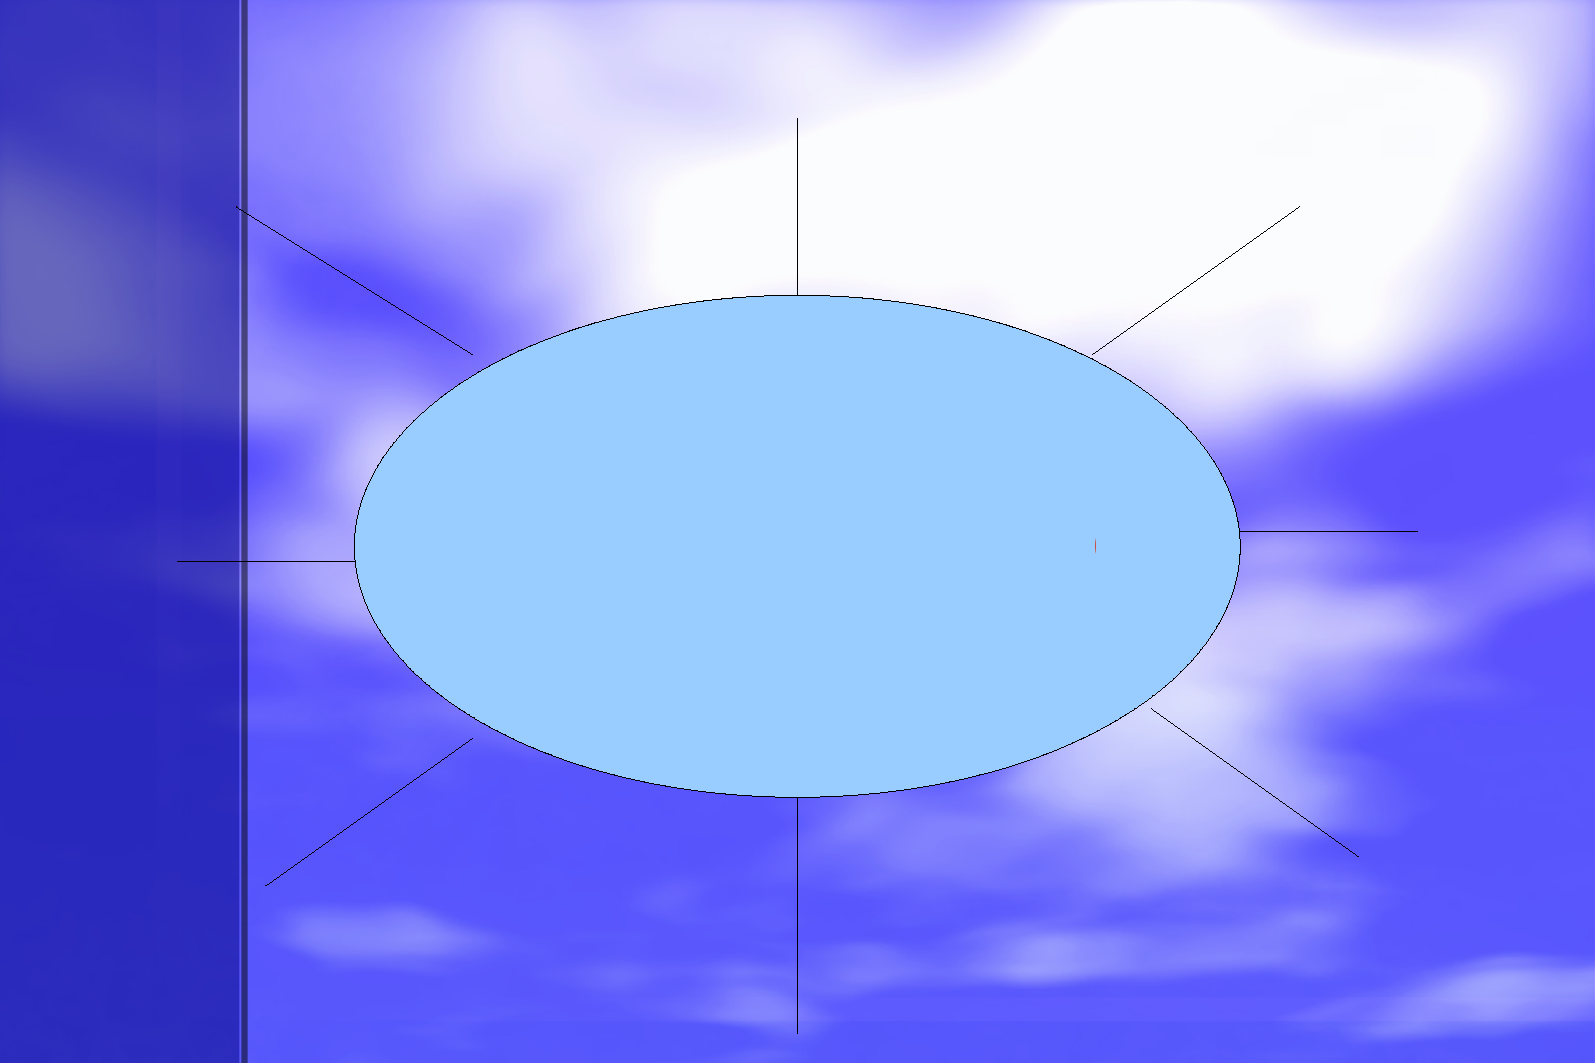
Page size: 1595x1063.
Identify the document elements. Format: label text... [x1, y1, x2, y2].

text_box Christmas [354, 295, 1241, 798]
